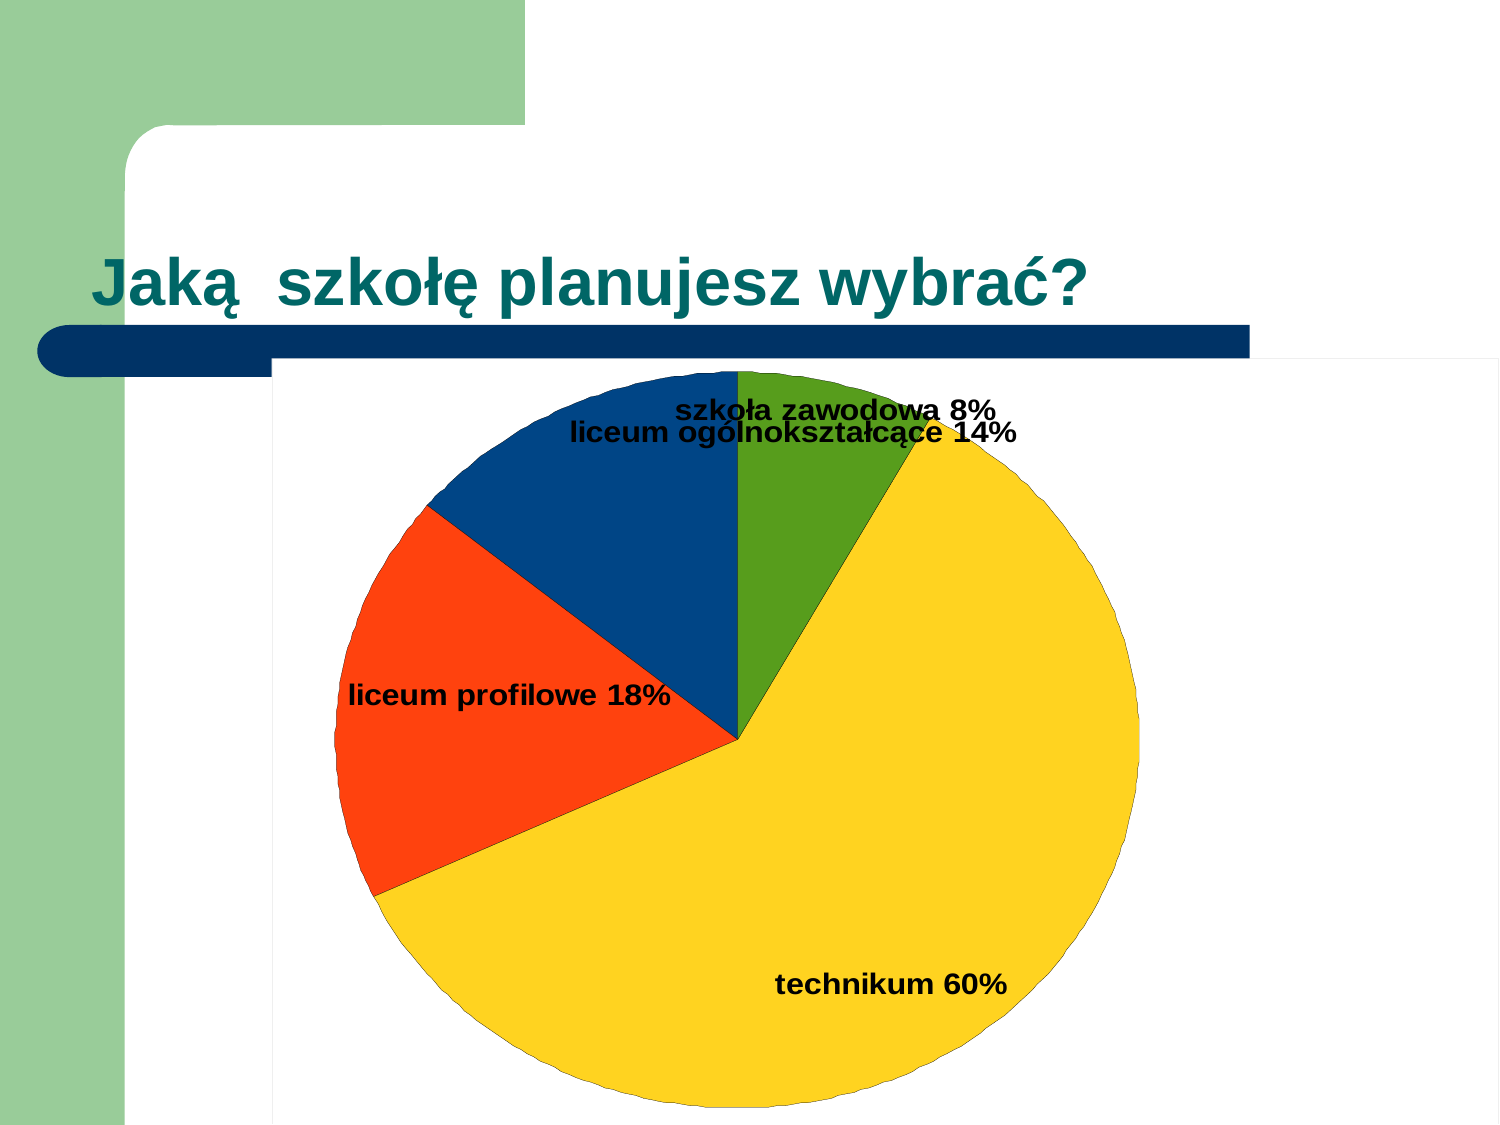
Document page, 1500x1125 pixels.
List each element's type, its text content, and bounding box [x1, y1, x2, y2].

text_box Jaką szkołę planujesz wybrać? [76, 243, 1353, 408]
picture [271, 358, 1500, 1125]
